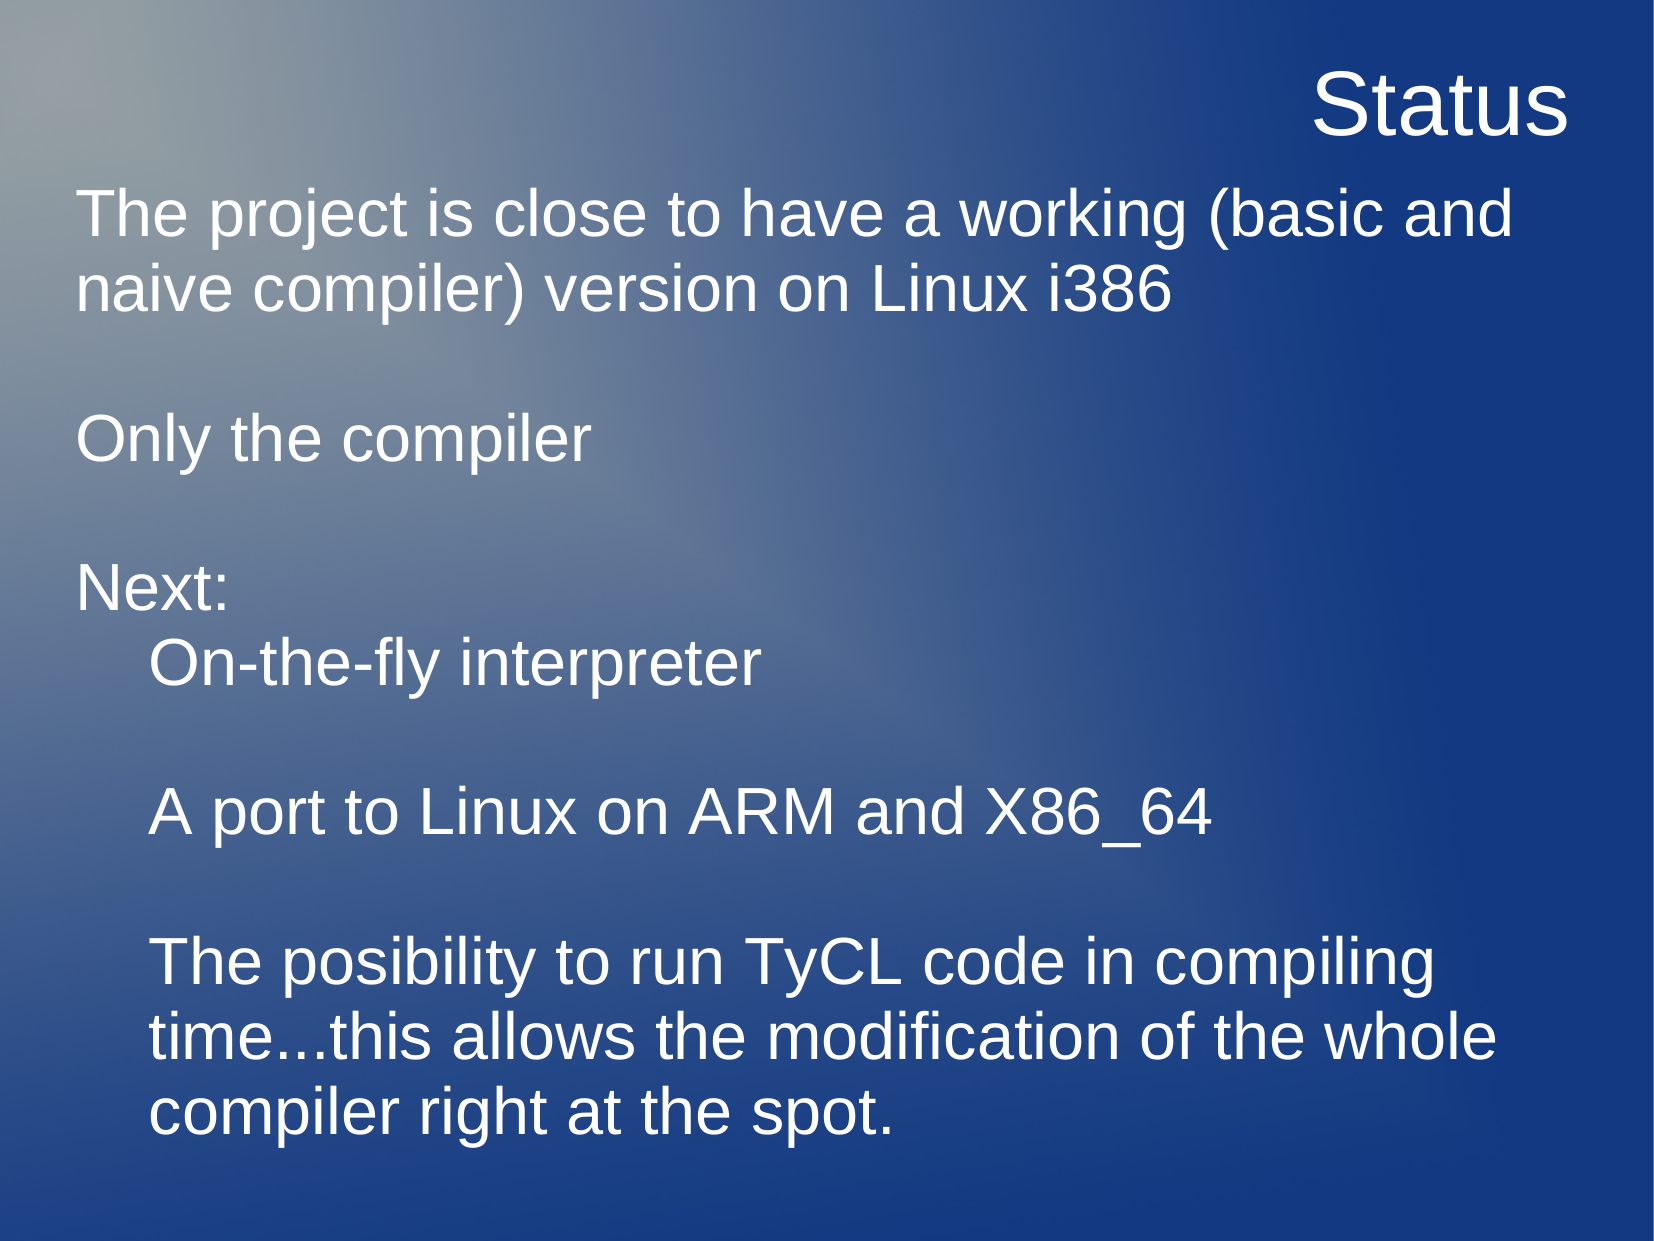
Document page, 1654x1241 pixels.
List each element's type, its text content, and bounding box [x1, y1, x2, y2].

text_box The project is close to have a working (basic and naive compiler) version on Linux i386 Only the compiler Next: On-the-fly interpreter A port to Linux on ARM and X86_64 The posibility to run TyCL code in compiling time...this allows the modification of the whole compiler right at the spot. [75, 176, 1576, 1224]
picture [0, 0, 1654, 1241]
title Status [82, 52, 1571, 155]
